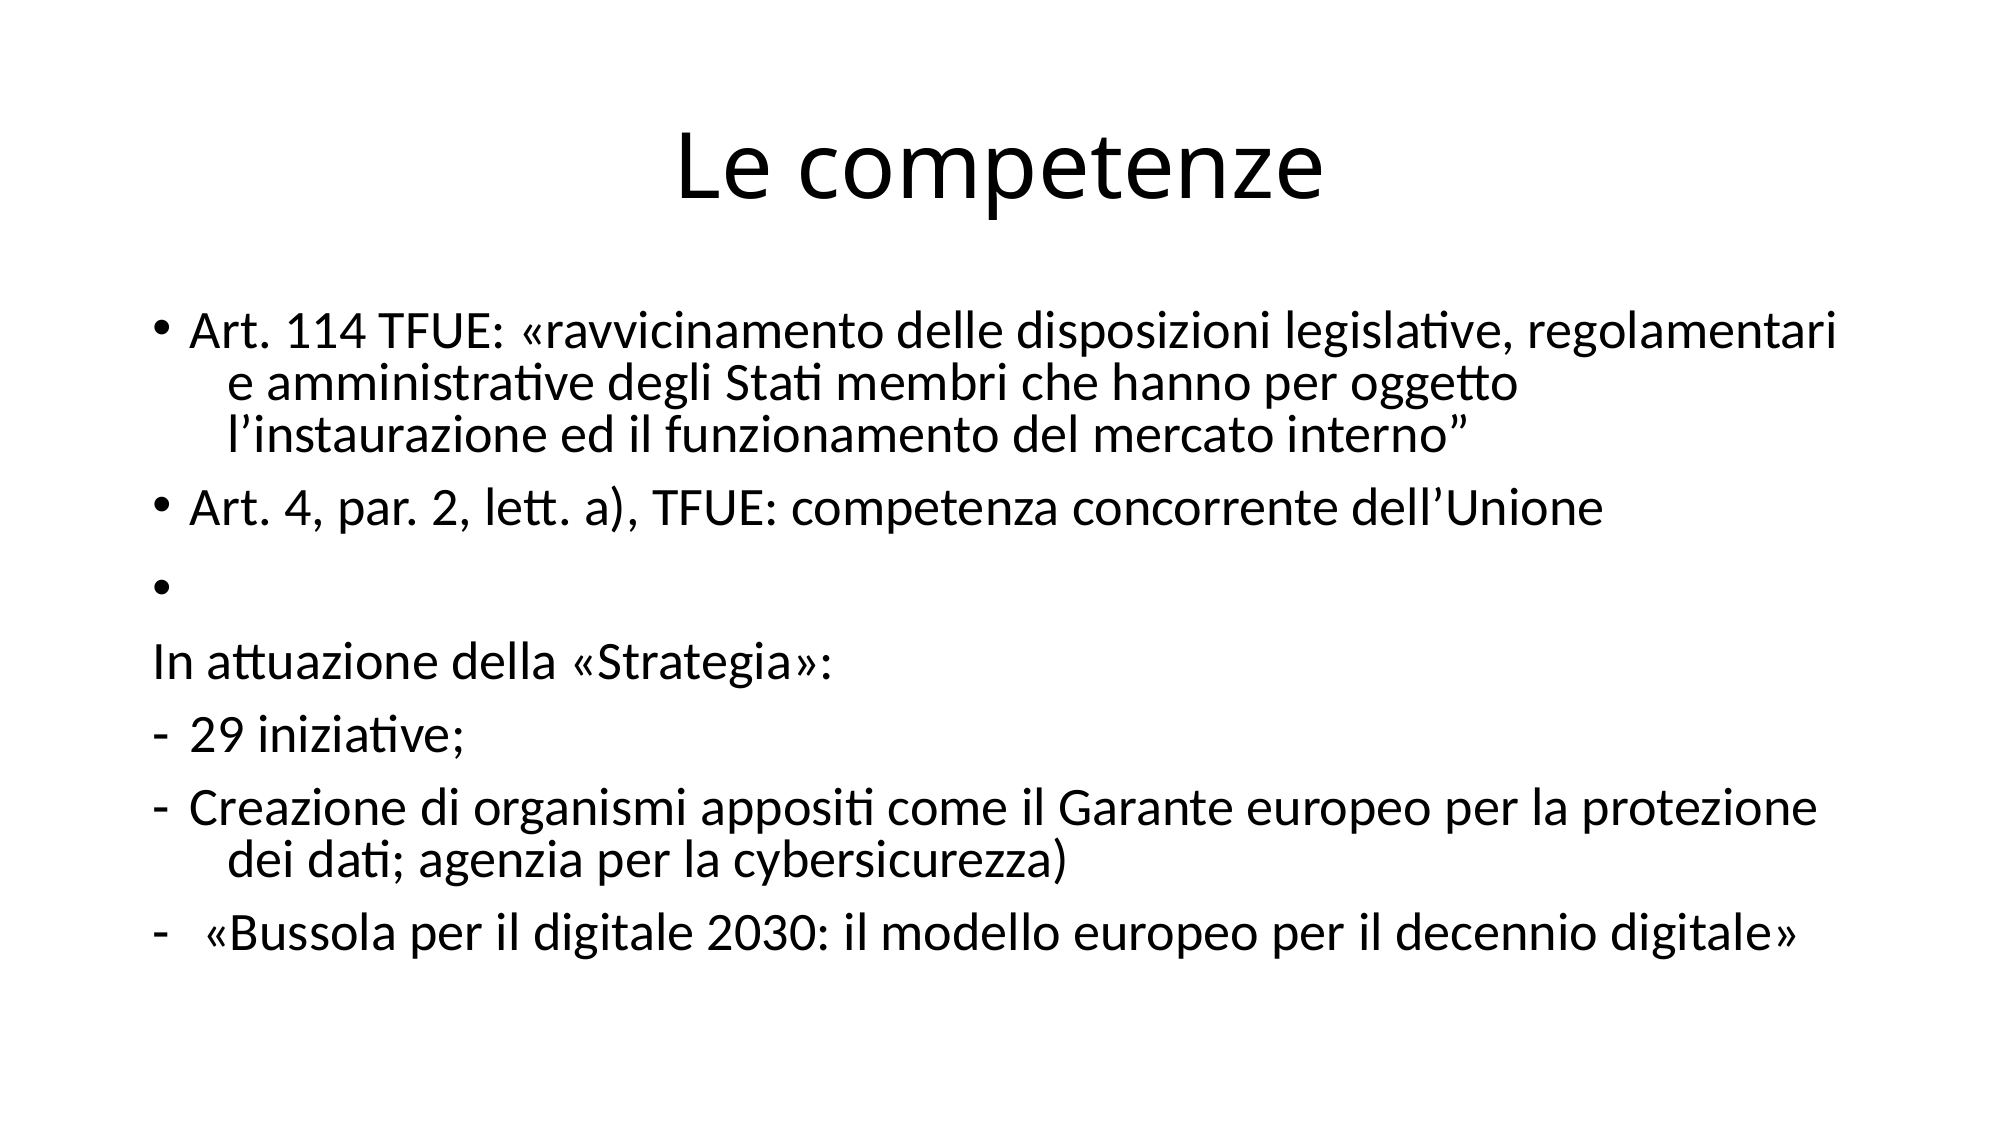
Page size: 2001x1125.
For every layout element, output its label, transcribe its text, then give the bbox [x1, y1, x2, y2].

title Le competenze [137, 59, 1863, 278]
list Art. 114 TFUE: «ravvicinamento delle disposizioni legislative, regolamentari e amministrative degli Stati membri che hanno per oggetto l’instaurazione ed il funzionamento del mercato interno” Art. 4, par. 2, lett. a), TFUE: competenza concorrente dell’Unione In attuazione della «Strategia»: 29 iniziative; Creazione di organismi appositi come il Garante europeo per la protezione dei dati; agenzia per la cybersicurezza) «Bussola per il digitale 2030: il modello europeo per il decennio digitale» [137, 299, 1863, 1014]
